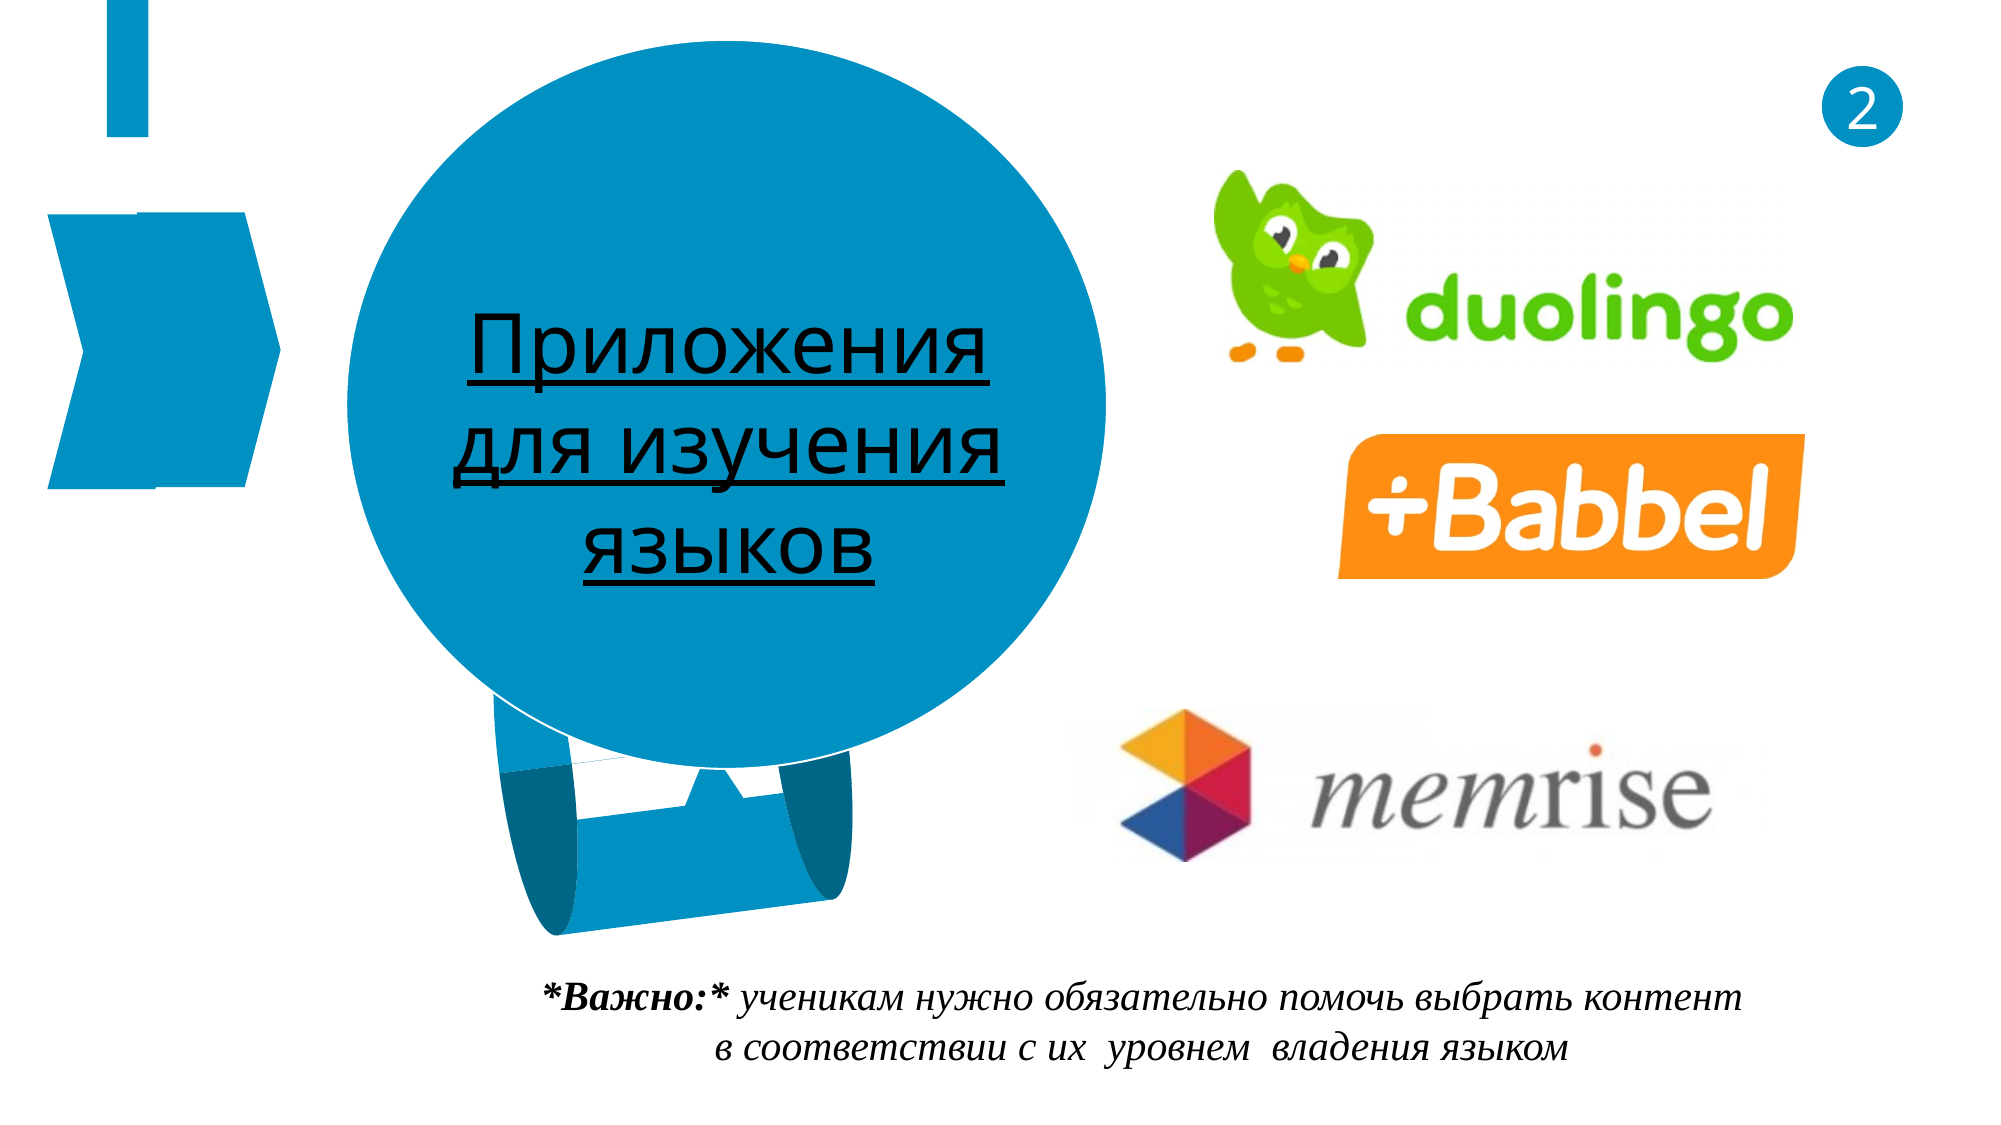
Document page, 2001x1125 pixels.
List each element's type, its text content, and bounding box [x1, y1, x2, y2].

text_box [106, 0, 149, 138]
text_box *Важно:* ученикам нужно обязательно помочь выбрать контент в соответствии с их уровнем владения языком [353, 961, 1931, 1077]
picture [1214, 170, 1793, 363]
text_box Приложения для изучения языков [385, 282, 1073, 598]
picture [1338, 434, 1805, 579]
text_box 2 [1819, 63, 1906, 150]
picture [1064, 709, 1768, 862]
text_box [404, 598, 1049, 936]
text_box [346, 39, 1107, 565]
text_box [47, 212, 281, 490]
